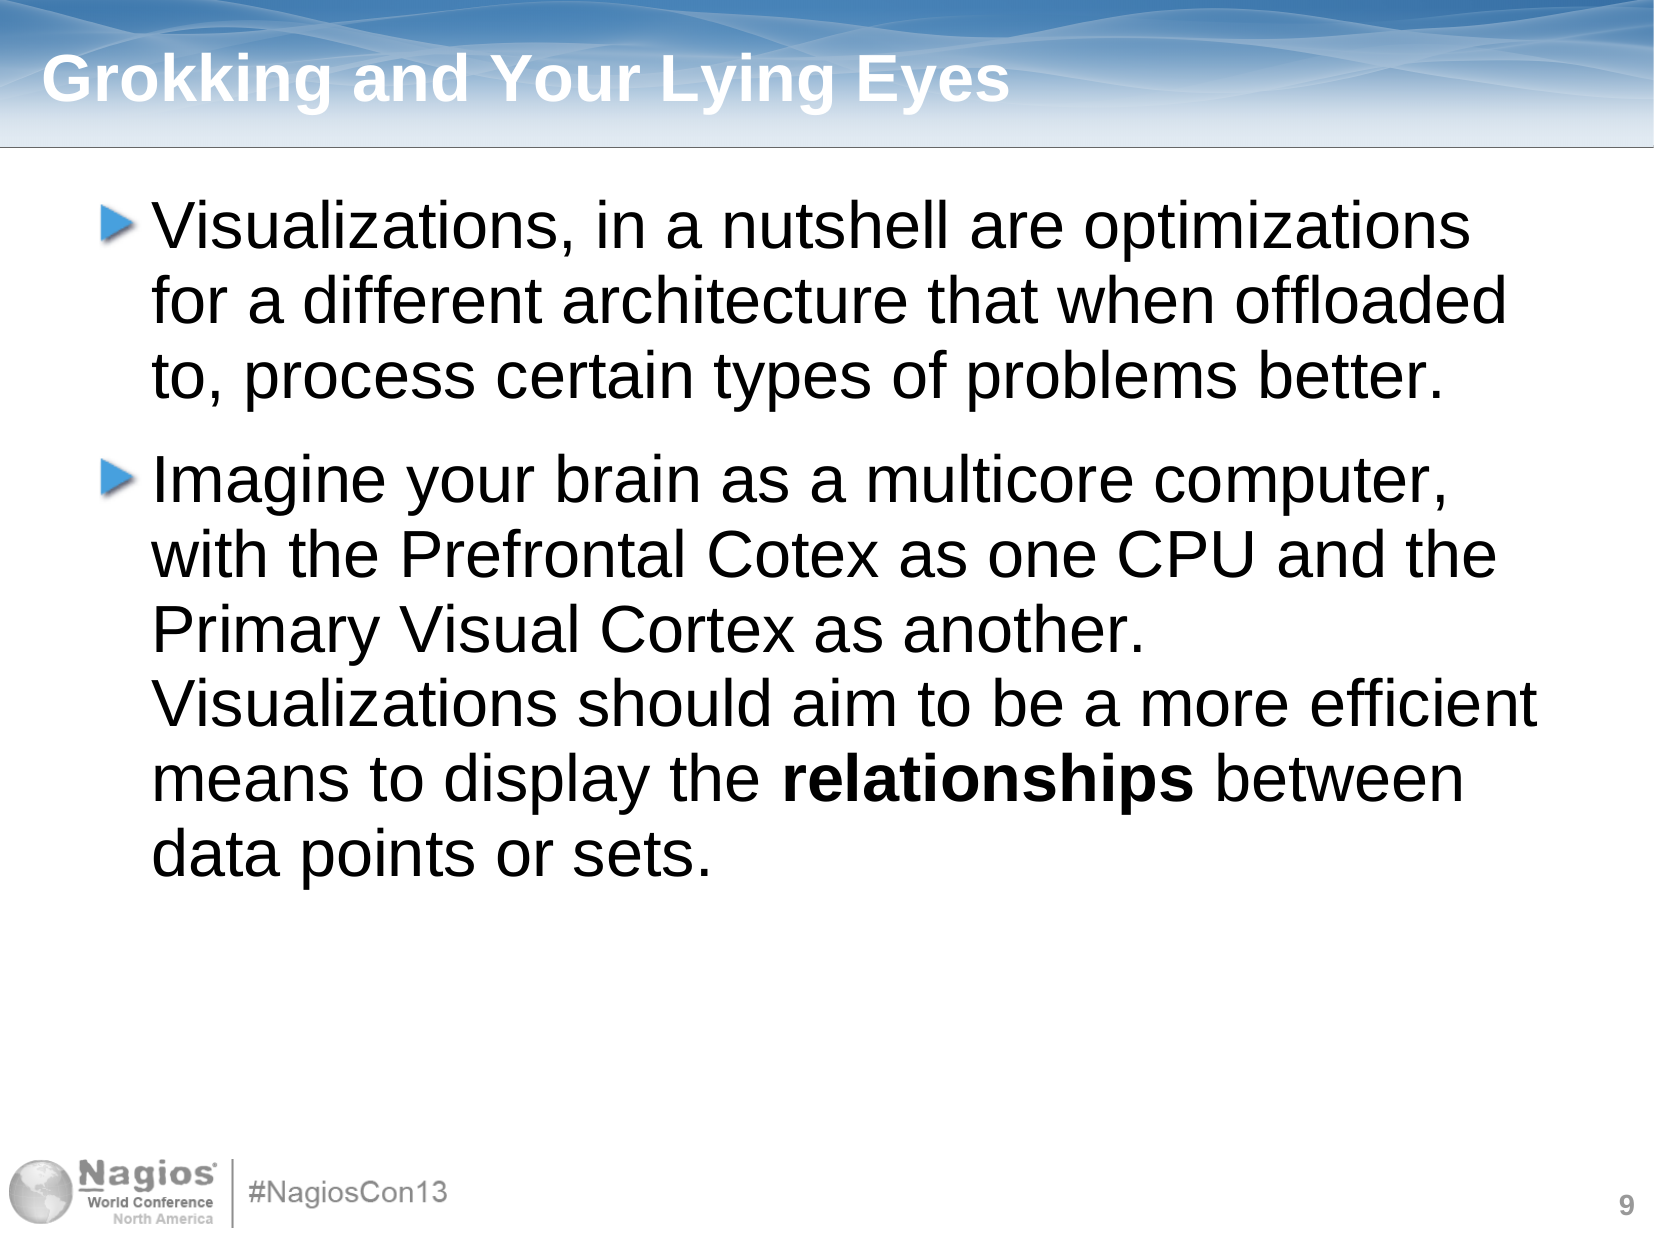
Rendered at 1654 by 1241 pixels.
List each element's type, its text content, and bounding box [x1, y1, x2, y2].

picture [0, 0, 1654, 147]
picture [9, 1159, 453, 1228]
list Visualizations, in a nutshell are optimizations for a different architecture that when offloaded to, process certain types of problems better. Imagine your brain as a multicore computer, with the Prefrontal Cotex as one CPU and the Primary Visual Cortex as another. Visualizations should aim to be a more efficient means to display the relationships between data points or sets. [80, 188, 1569, 1007]
title Grokking and Your Lying Eyes [41, 29, 1248, 127]
